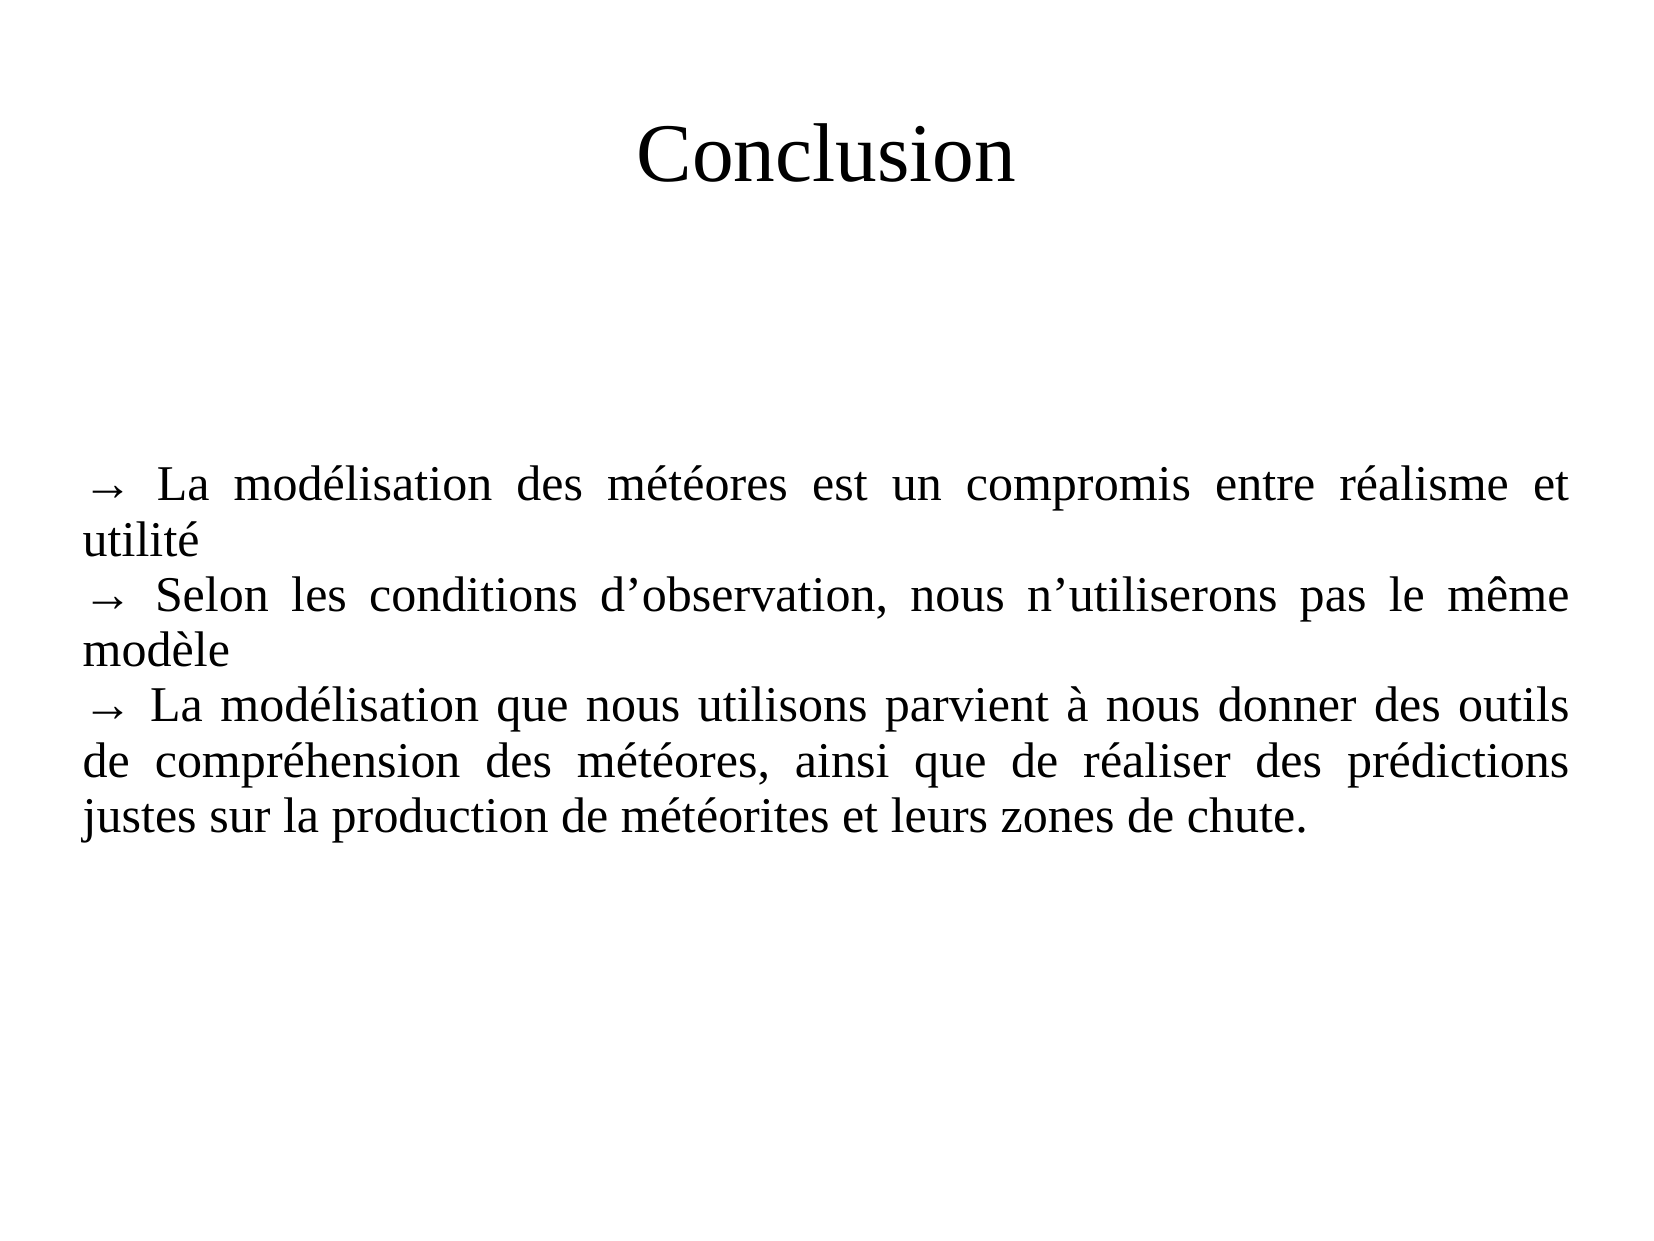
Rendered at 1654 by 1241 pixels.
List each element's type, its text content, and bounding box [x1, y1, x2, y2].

title Conclusion [82, 49, 1571, 257]
subtitle → La modélisation des météores est un compromis entre réalisme et utilité → Selon les conditions d’observation, nous n’utiliserons pas le même modèle → La modélisation que nous utilisons parvient à nous donner des outils de compréhension des météores, ainsi que de réaliser des prédictions justes sur la production de météorites et leurs zones de chute. [82, 290, 1571, 1010]
